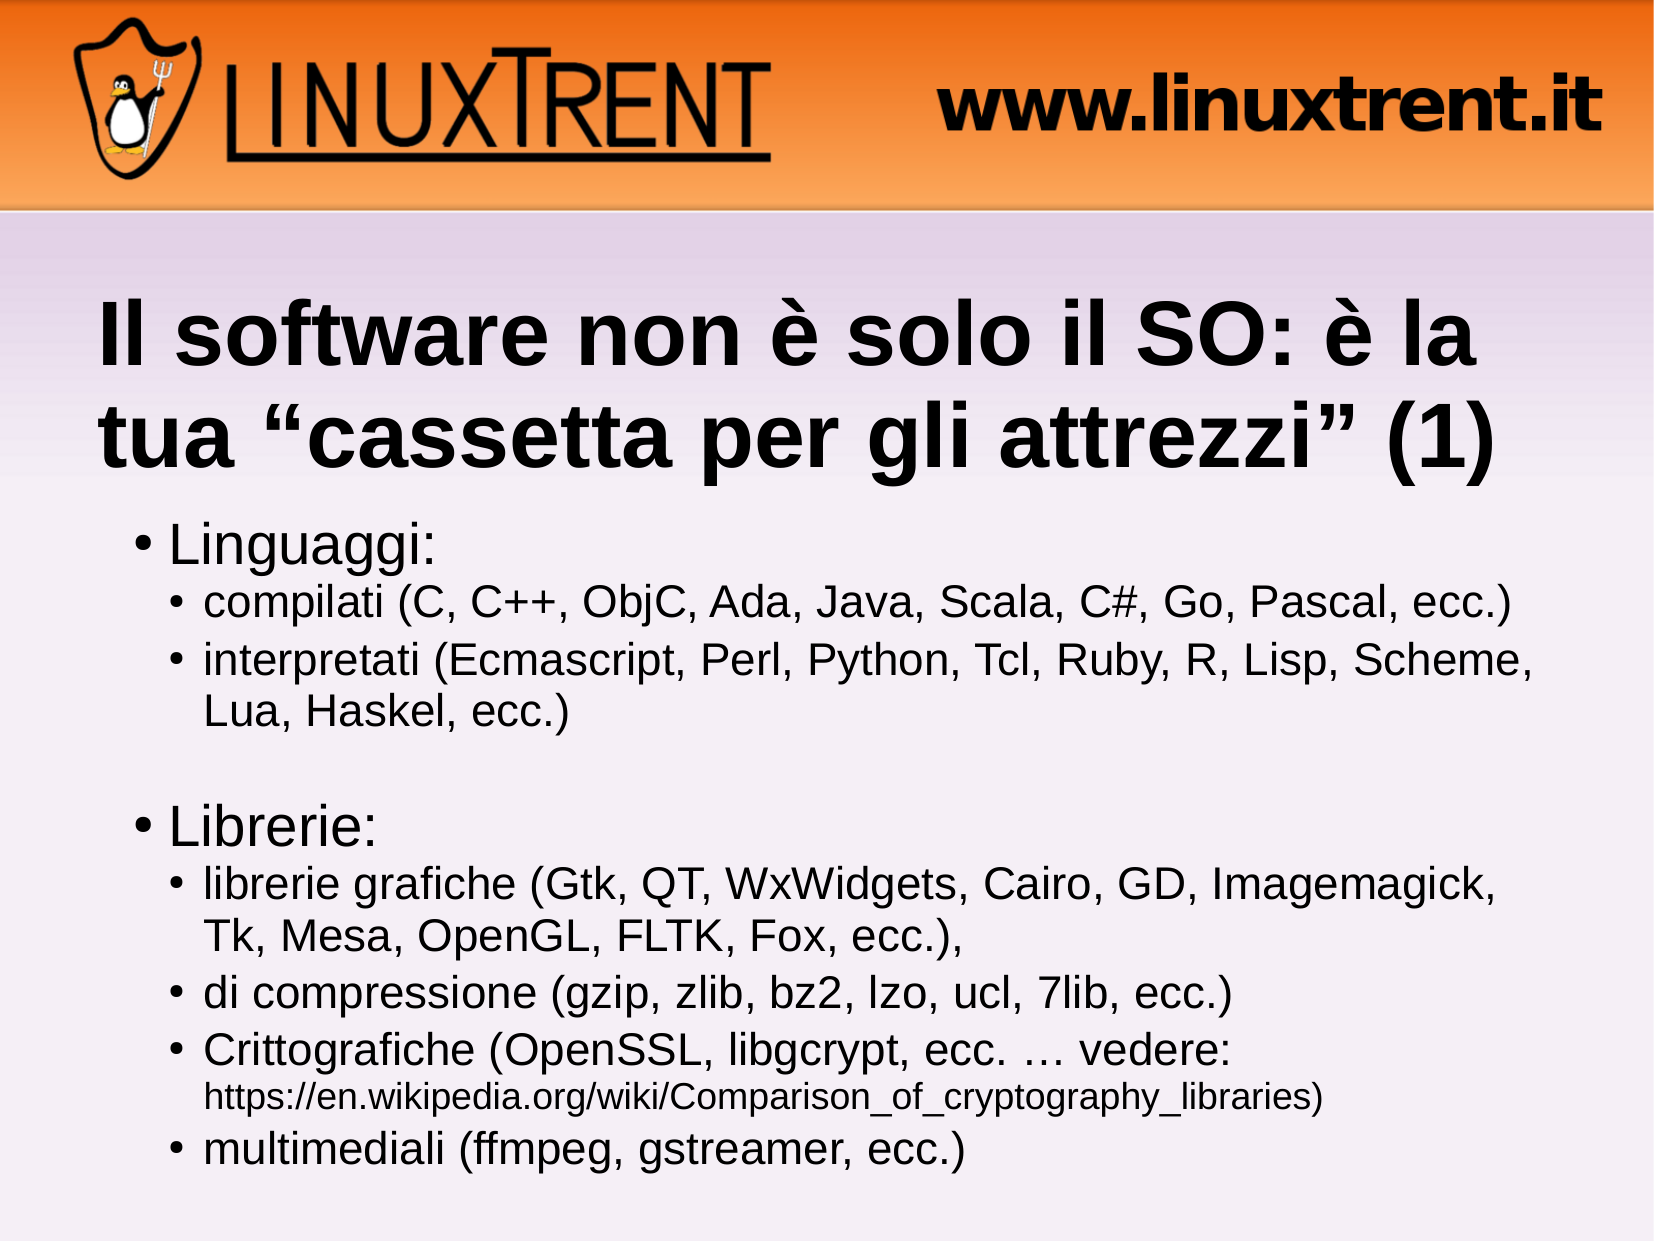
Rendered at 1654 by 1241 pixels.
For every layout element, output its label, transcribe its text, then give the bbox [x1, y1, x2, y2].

text_box Il software non è solo il SO: è la tua “cassetta per gli attrezzi” (1) Linguaggi: compilati (C, C++, ObjC, Ada, Java, Scala, C#, Go, Pascal, ecc.) interpretati (Ecmascript, Perl, Python, Tcl, Ruby, R, Lisp, Scheme, Lua, Haskel, ecc.) Librerie: librerie grafiche (Gtk, QT, WxWidgets, Cairo, GD, Imagemagick, Tk, Mesa, OpenGL, FLTK, Fox, ecc.), di compressione (gzip, zlib, bz2, lzo, ucl, 7lib, ecc.) Crittografiche (OpenSSL, libgcrypt, ecc. … vedere: https://en.wikipedia.org/wiki/Comparison_of_cryptography_libraries) multimediali (ffmpeg, gstreamer, ecc.) [82, 274, 1571, 1241]
picture [0, 0, 1654, 1241]
